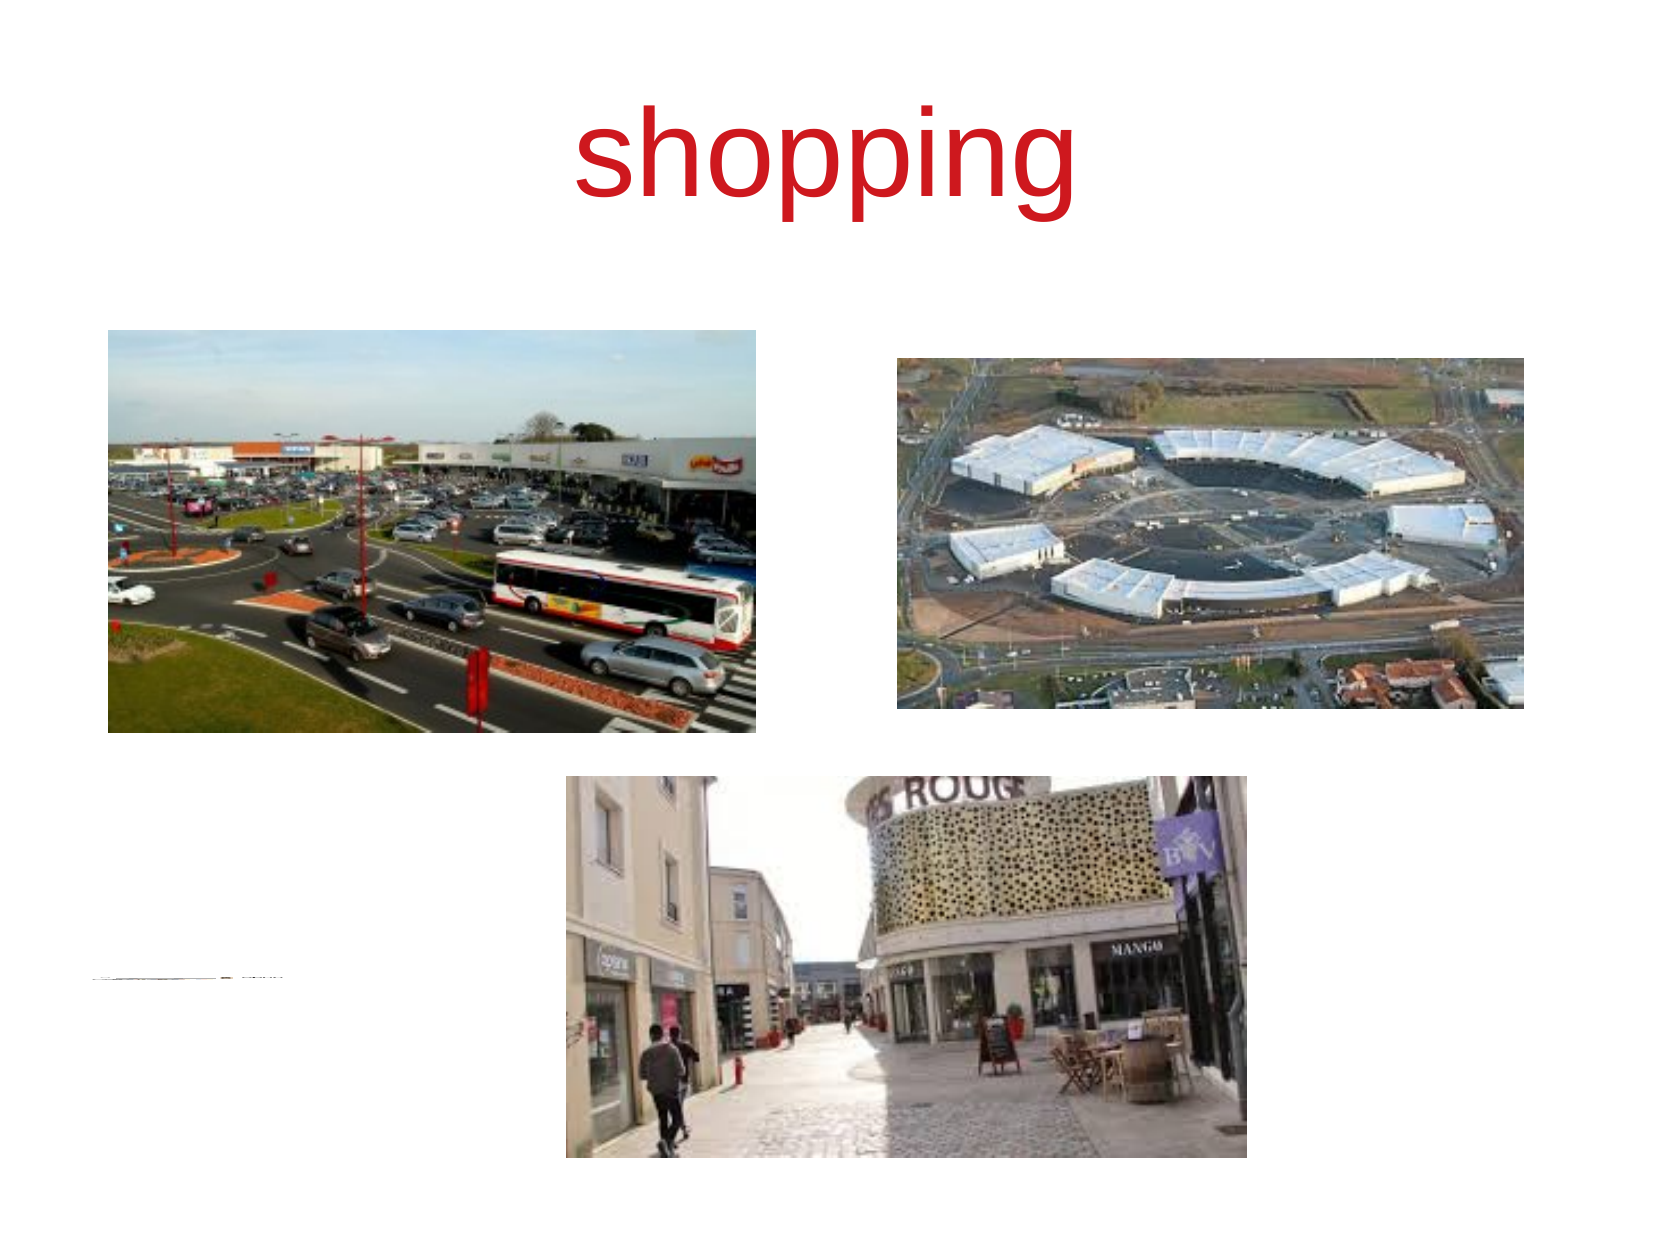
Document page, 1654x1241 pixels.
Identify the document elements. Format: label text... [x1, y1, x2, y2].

picture [108, 330, 756, 733]
picture [897, 358, 1524, 709]
title shopping [82, 49, 1571, 257]
picture [566, 776, 1247, 1158]
